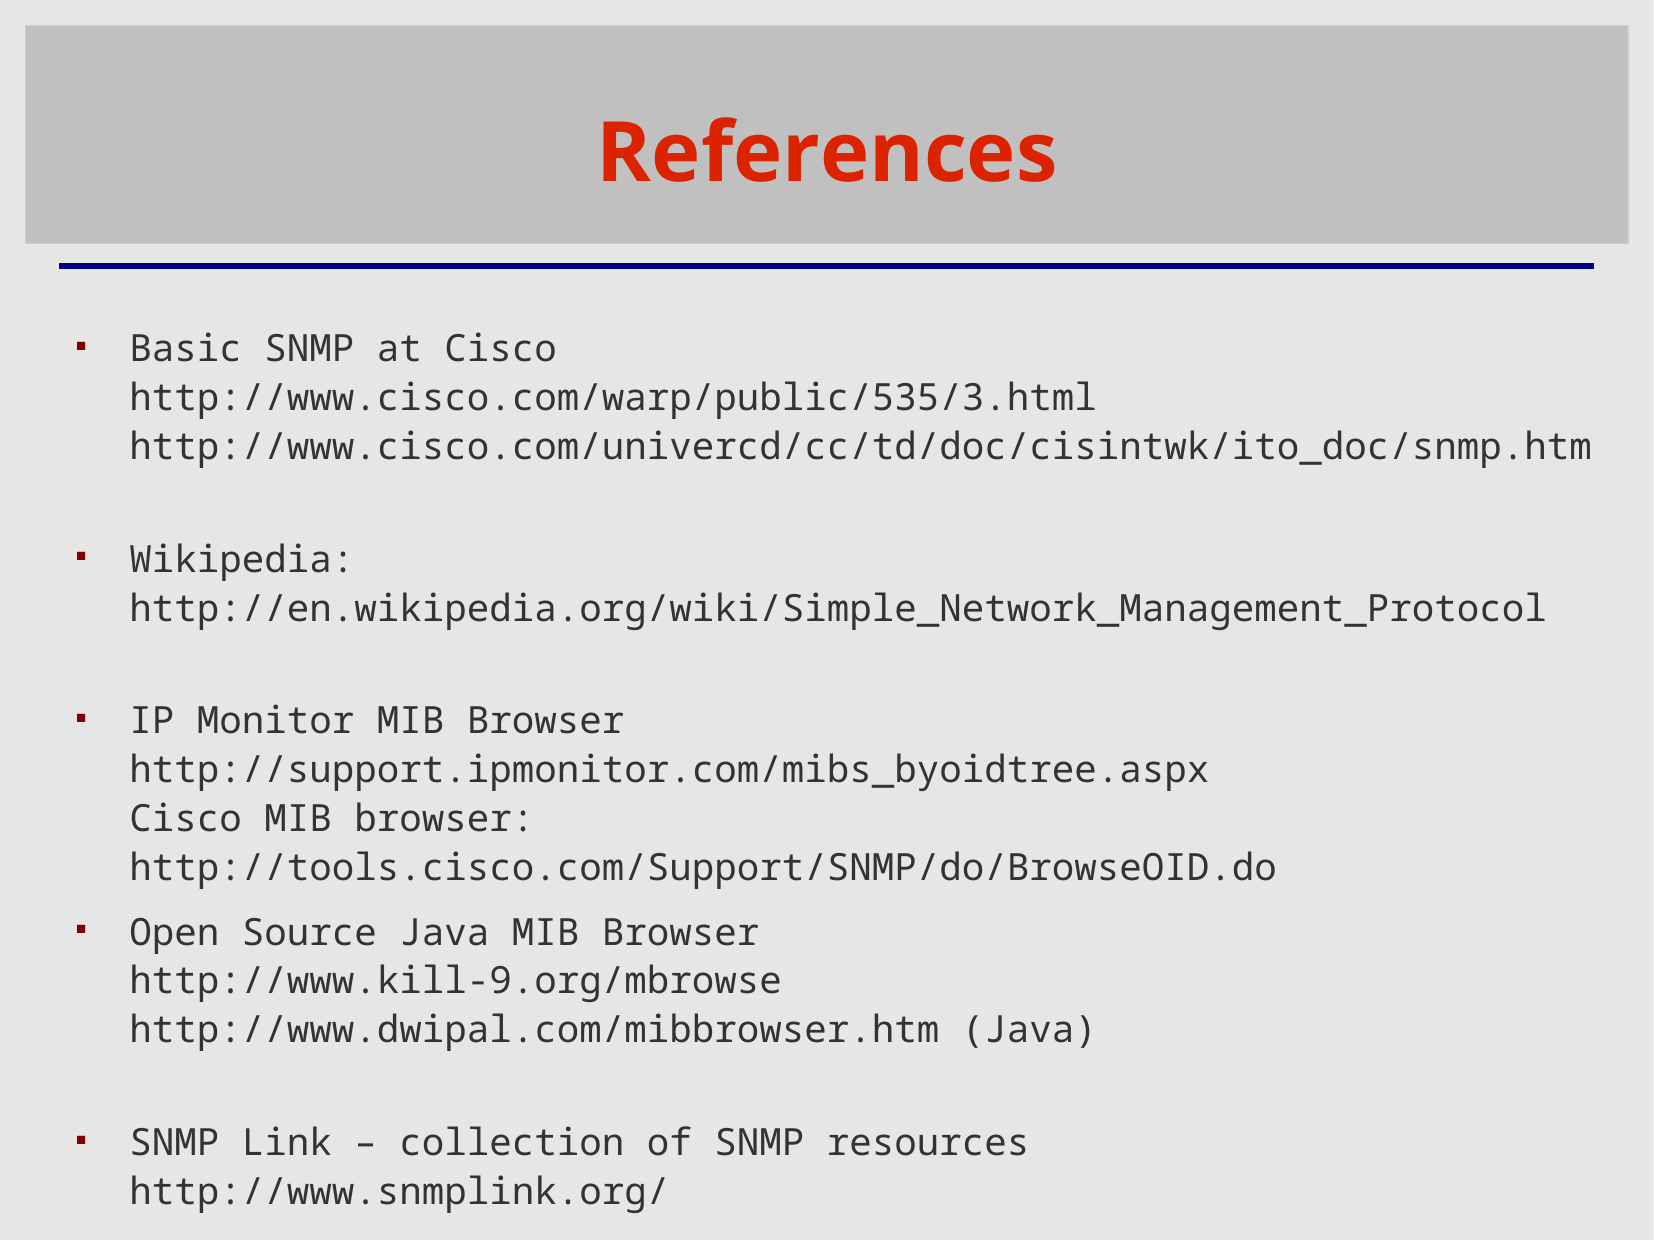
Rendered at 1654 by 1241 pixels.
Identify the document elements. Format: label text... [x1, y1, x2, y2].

list Basic SNMP at Cisco http://www.cisco.com/warp/public/535/3.html http://www.cisco.com/univercd/cc/td/doc/cisintwk/ito_doc/snmp.htm Wikipedia: http://en.wikipedia.org/wiki/Simple_Network_Management_Protocol IP Monitor MIB Browser http://support.ipmonitor.com/mibs_byoidtree.aspx Cisco MIB browser: http://tools.cisco.com/Support/SNMP/do/BrowseOID.do Open Source Java MIB Browser http://www.kill-9.org/mbrowse http://www.dwipal.com/mibbrowser.htm (Java) SNMP Link – collection of SNMP resources http://www.snmplink.org/ Net-SNMP Open Source SNMP tools http://net-snmp.sourceforge.net/ [59, 322, 1594, 1241]
title References [121, 46, 1534, 253]
